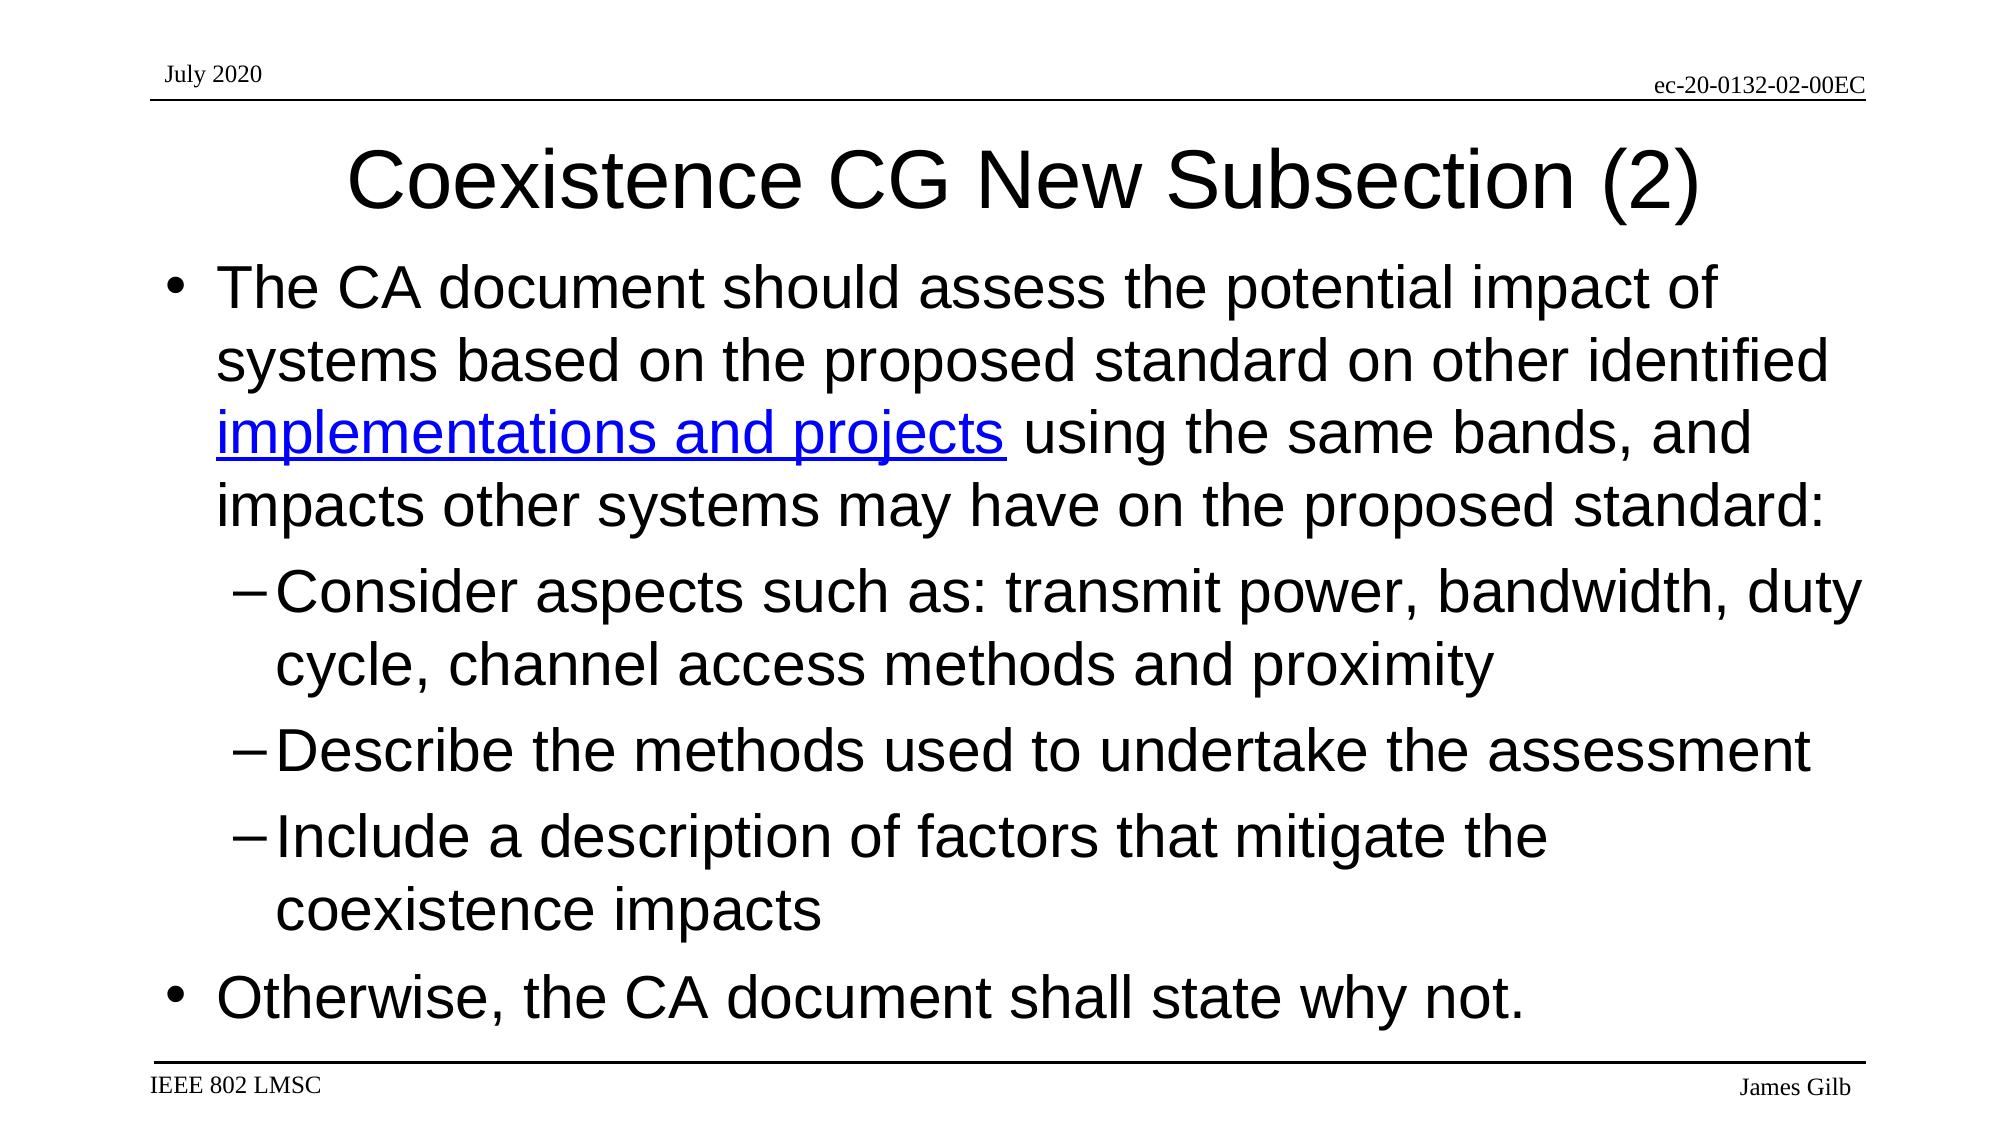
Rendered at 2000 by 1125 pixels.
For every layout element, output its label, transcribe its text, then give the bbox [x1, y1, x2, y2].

list The CA document should assess the potential impact of systems based on the proposed standard on other identified implementations and projects using the same bands, and impacts other systems may have on the proposed standard: Consider aspects such as: transmit power, bandwidth, duty cycle, channel access methods and proximity Describe the methods used to undertake the assessment Include a description of factors that mitigate the coexistence impacts Otherwise, the CA document shall state why not. [149, 239, 1900, 1051]
title Coexistence CG New Subsection (2) [149, 112, 1900, 238]
